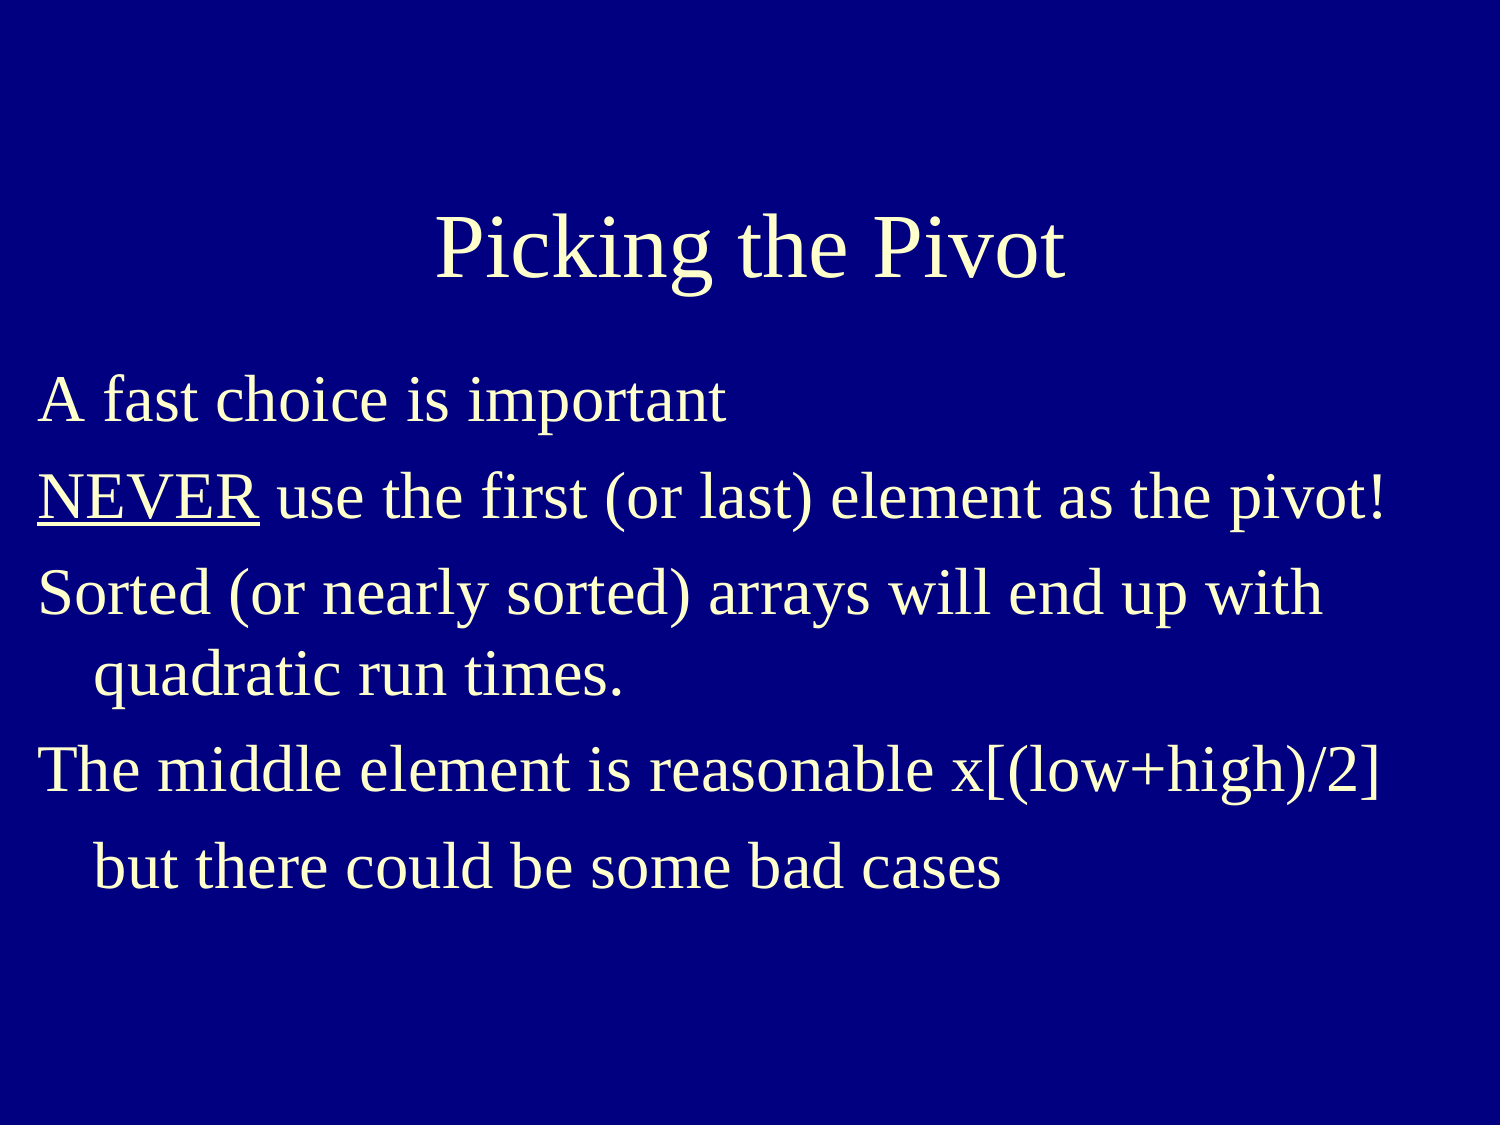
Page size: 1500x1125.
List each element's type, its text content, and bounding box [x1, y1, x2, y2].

title Picking the Pivot [22, 145, 1480, 336]
list A fast choice is important NEVER use the first (or last) element as the pivot! Sorted (or nearly sorted) arrays will end up with quadratic run times. The middle element is reasonable x[(low+high)/2] but there could be some bad cases [22, 347, 1482, 1026]
